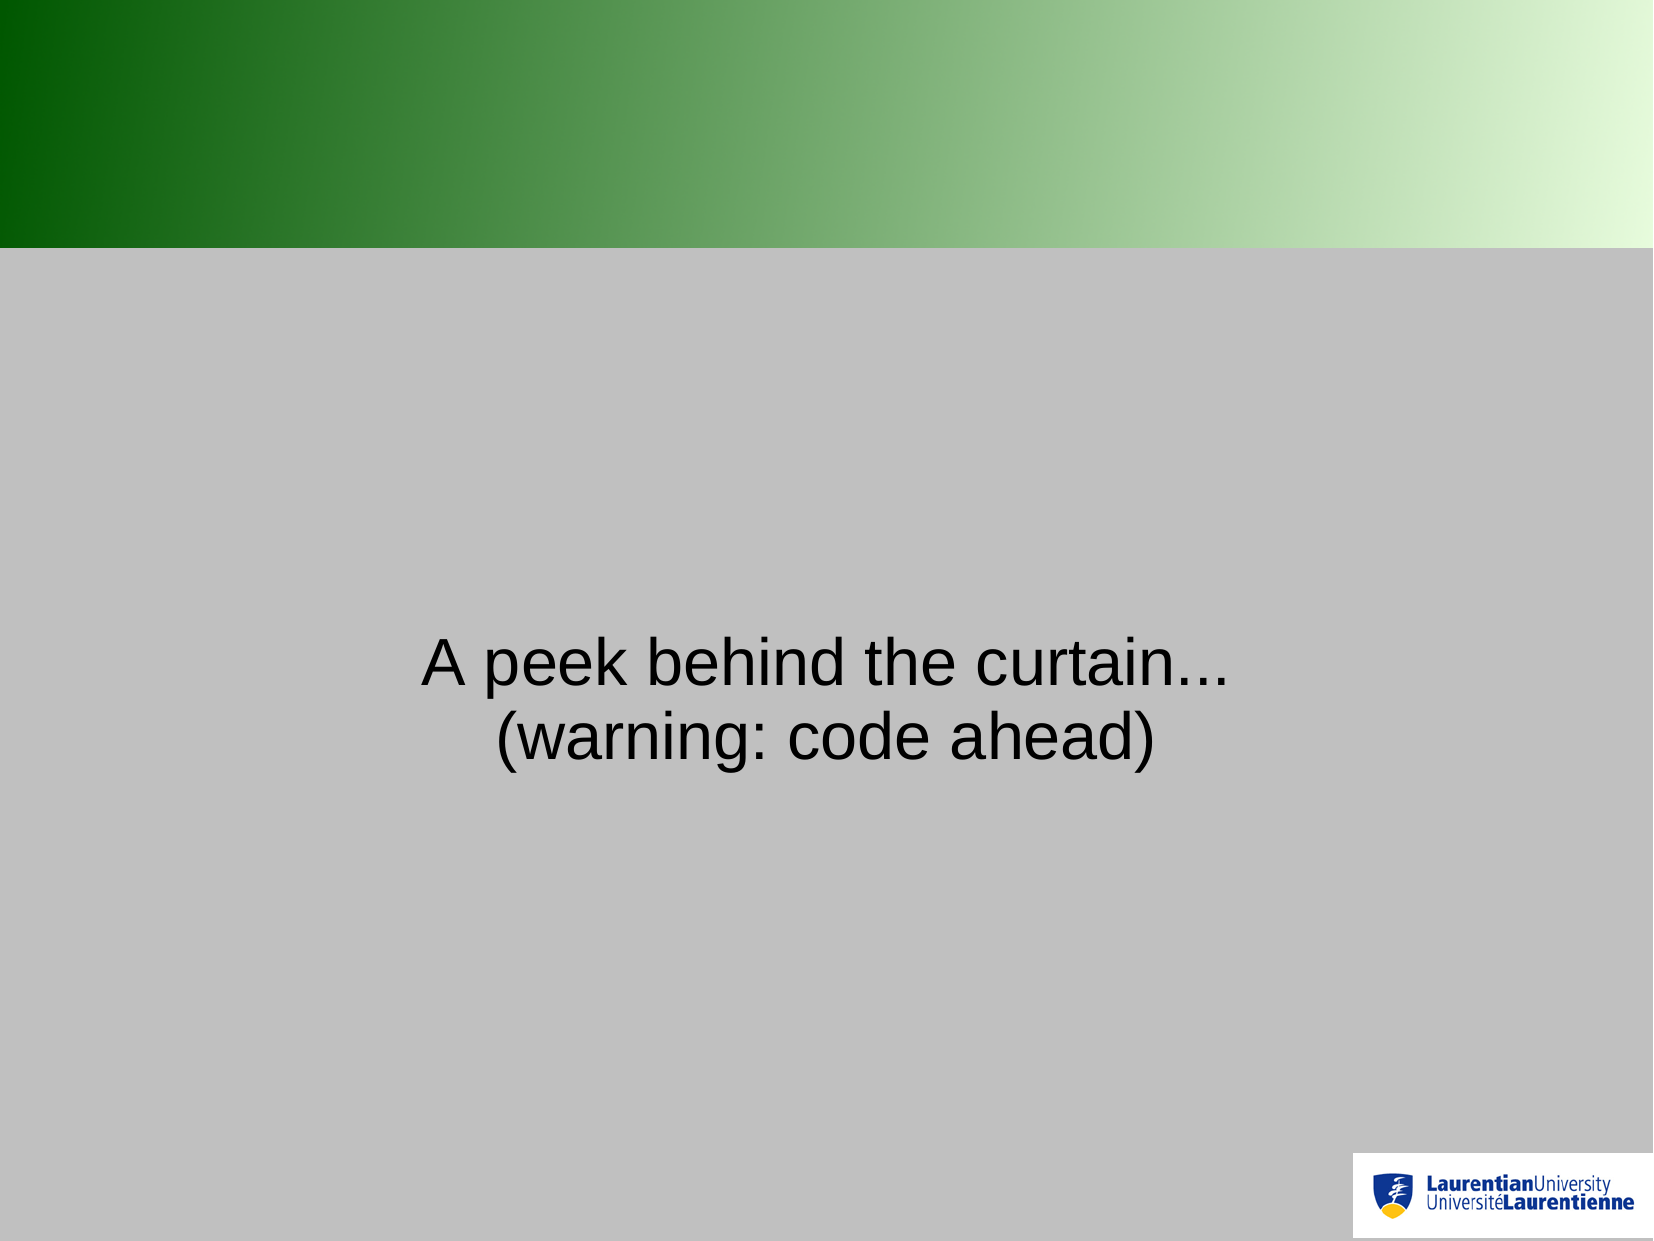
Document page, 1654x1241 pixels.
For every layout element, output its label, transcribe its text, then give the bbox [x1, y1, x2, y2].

picture [1353, 1153, 1653, 1238]
picture [0, 0, 1653, 248]
subtitle A peek behind the curtain... (warning: code ahead) [82, 297, 1571, 1102]
